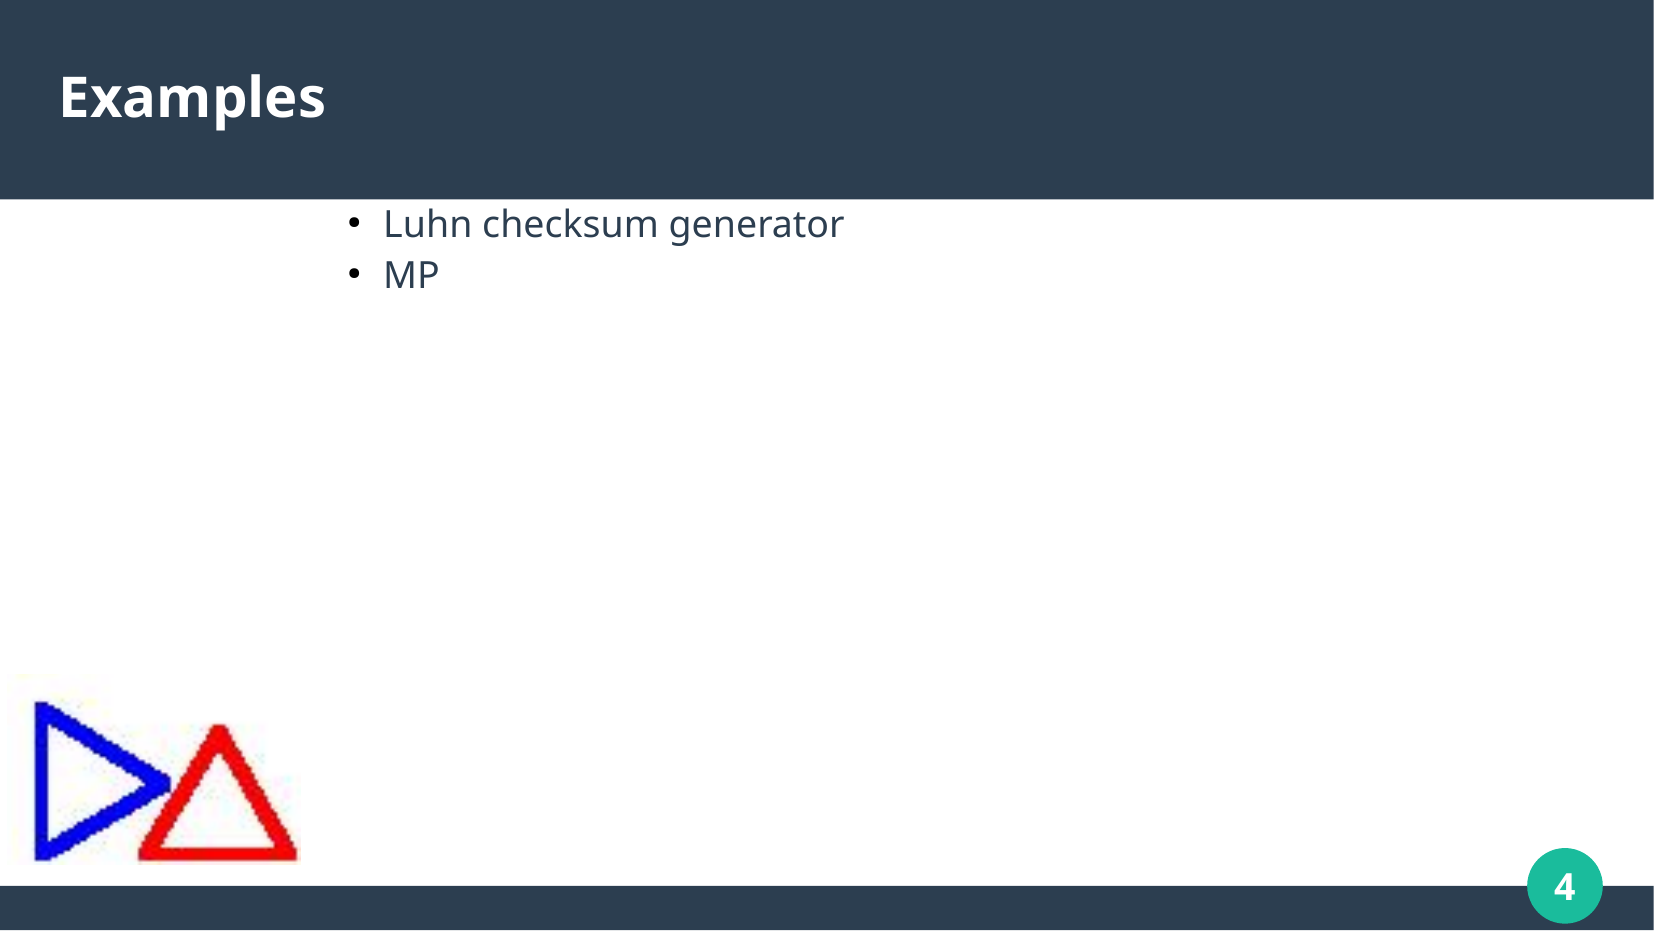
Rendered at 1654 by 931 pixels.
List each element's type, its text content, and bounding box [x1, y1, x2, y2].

text_box Luhn checksum generator MP [332, 190, 861, 308]
title Examples [59, 37, 1595, 156]
picture [7, 674, 301, 865]
